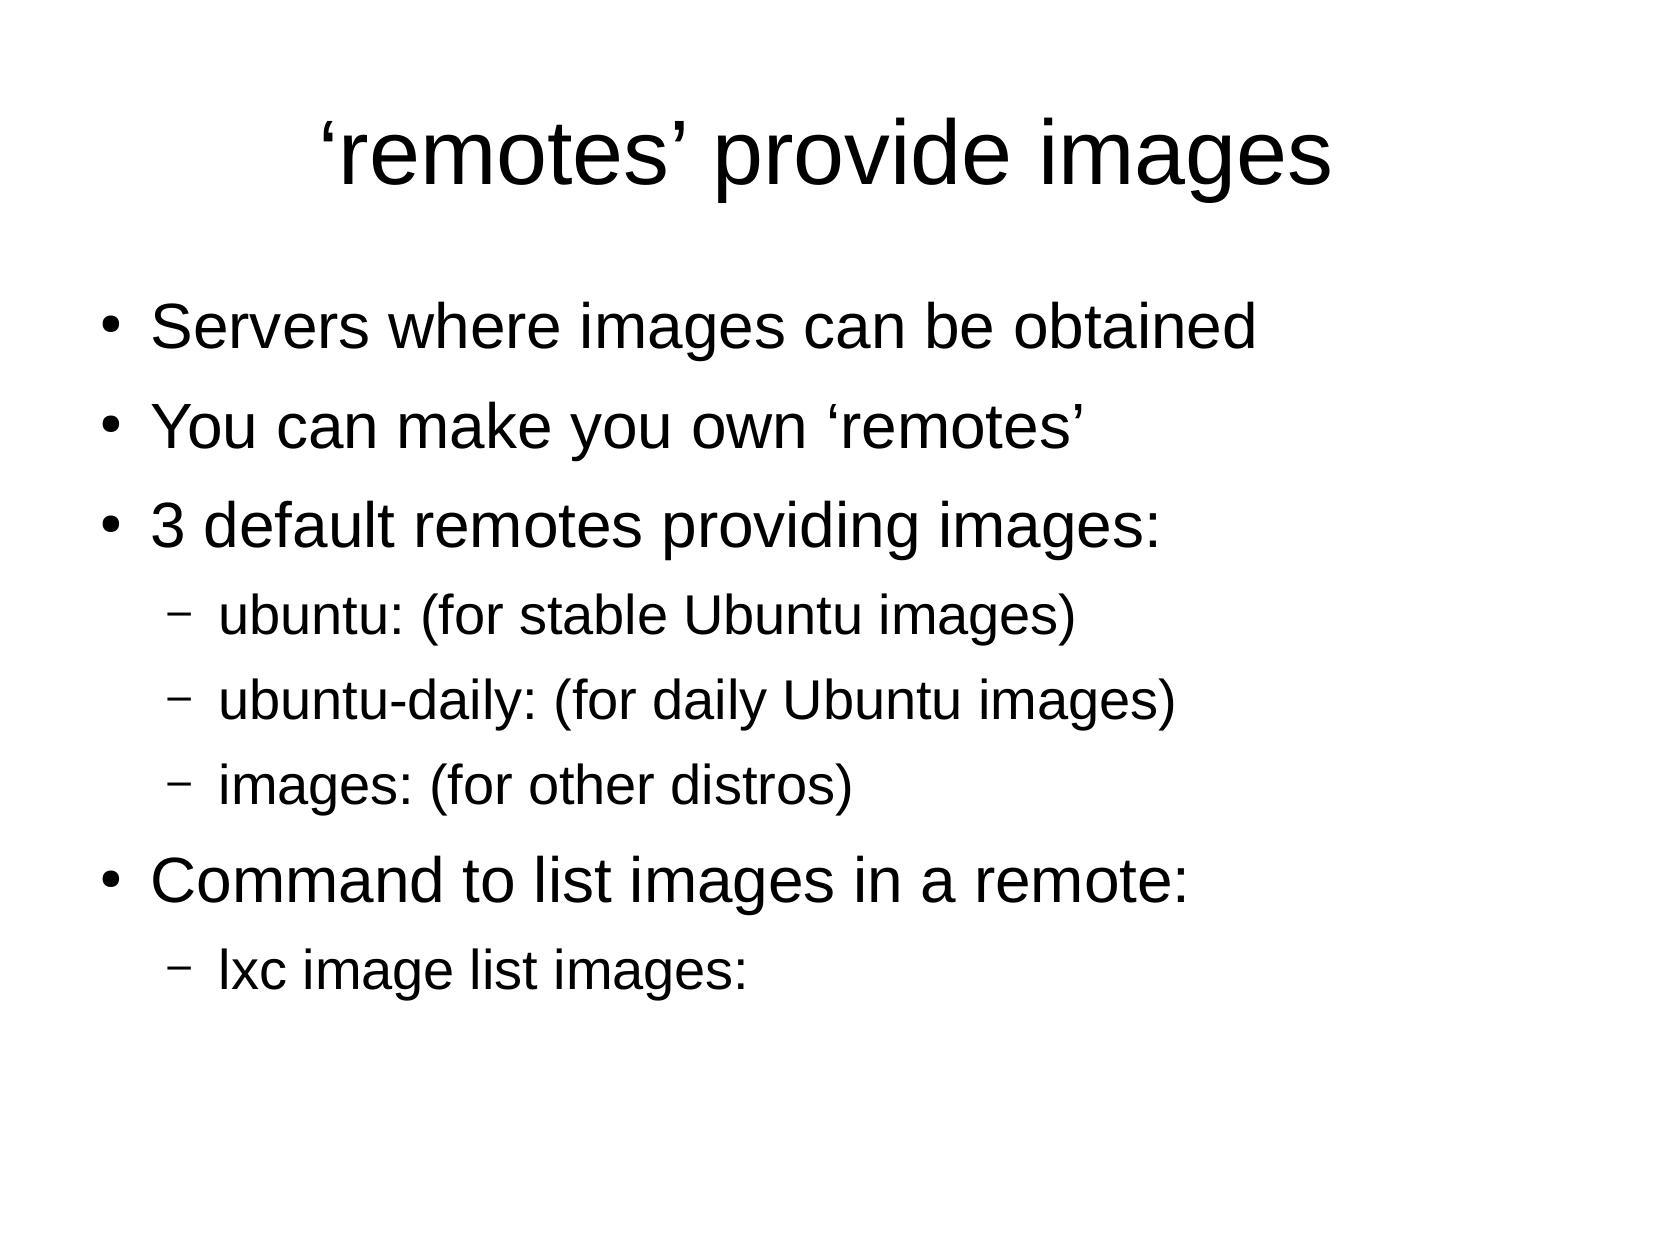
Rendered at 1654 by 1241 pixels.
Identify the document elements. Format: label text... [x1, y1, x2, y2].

title ‘remotes’ provide images [82, 49, 1571, 257]
list Servers where images can be obtained You can make you own ‘remotes’ 3 default remotes providing images: ubuntu: (for stable Ubuntu images) ubuntu-daily: (for daily Ubuntu images) images: (for other distros) Command to list images in a remote: lxc image list images: [82, 290, 1571, 1010]
